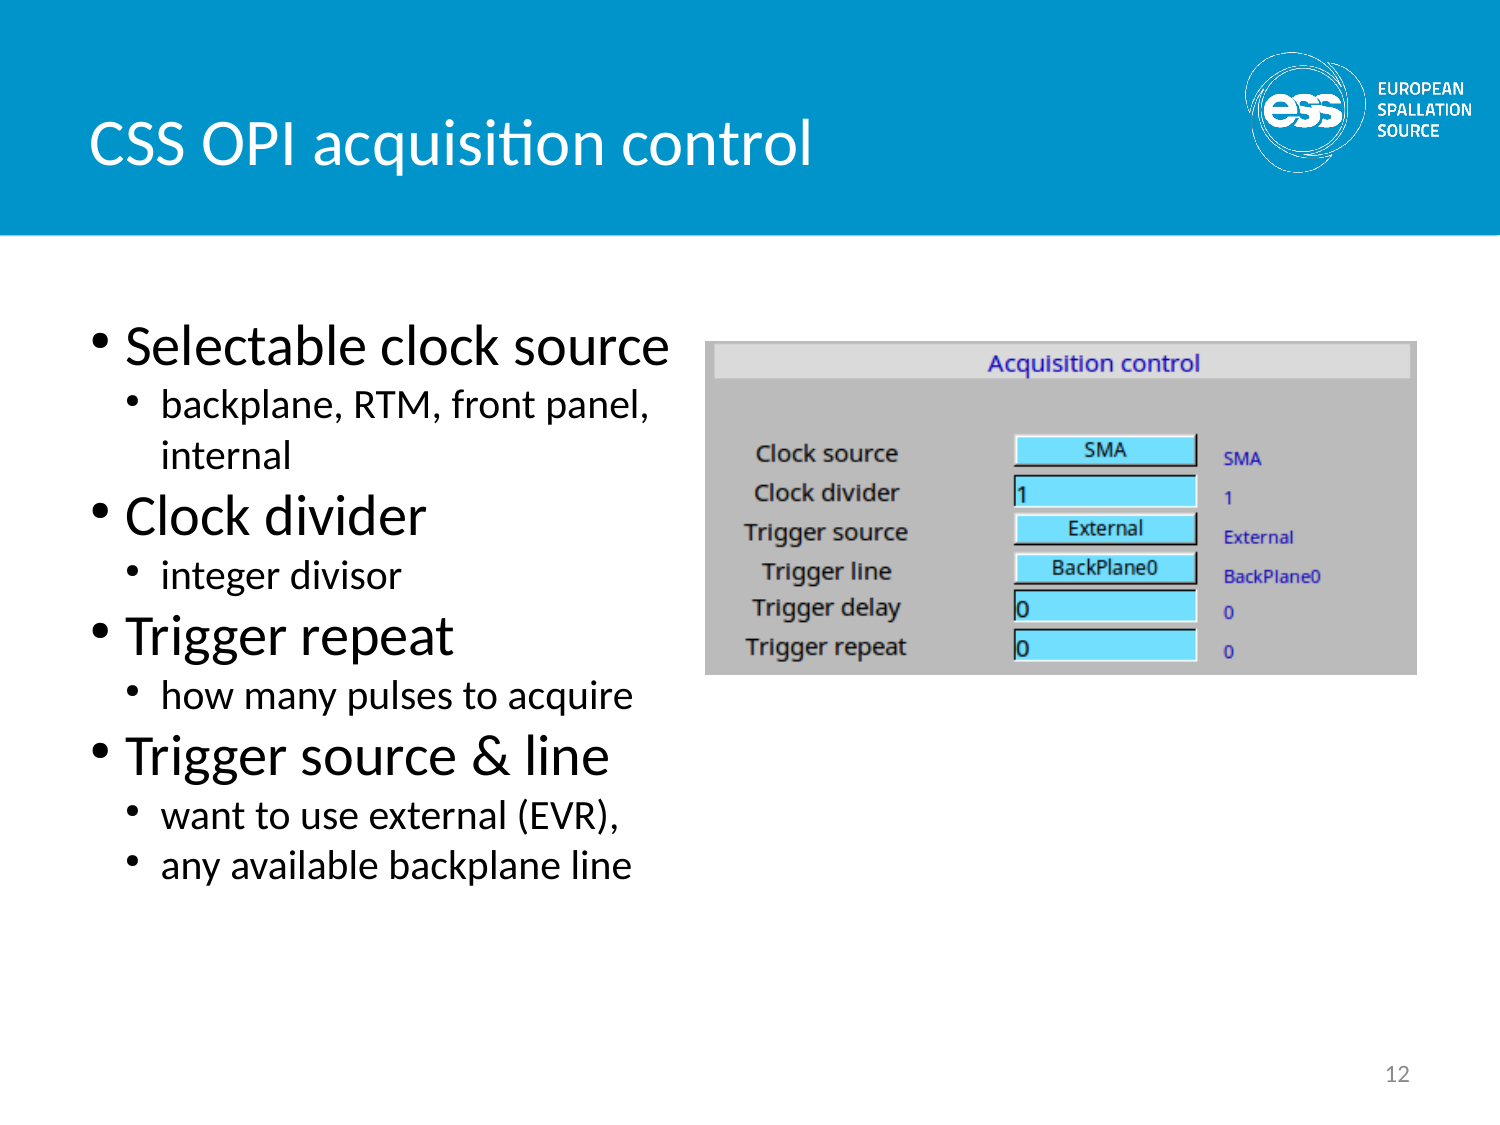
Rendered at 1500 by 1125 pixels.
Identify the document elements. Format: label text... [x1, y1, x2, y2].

picture [1379, 83, 1385, 94]
picture [1436, 104, 1444, 115]
picture [1400, 83, 1407, 94]
text_box <number> [1074, 1042, 1425, 1103]
picture [1443, 86, 1450, 93]
picture [1264, 94, 1342, 127]
text_box CSS OPI acquisition control [75, 45, 1246, 233]
picture [1418, 104, 1423, 115]
picture [1422, 125, 1428, 134]
picture [1454, 83, 1458, 94]
picture [1409, 104, 1415, 115]
picture [1389, 104, 1393, 115]
picture [705, 341, 1417, 676]
picture [1398, 109, 1406, 115]
text_box Selectable clock source backplane, RTM, front panel, internal Clock divider integer divisor Trigger repeat how many pulses to acquire Trigger source & line want to use external (EVR), any available backplane line [75, 254, 751, 1096]
picture [1432, 125, 1438, 136]
picture [1423, 83, 1430, 94]
